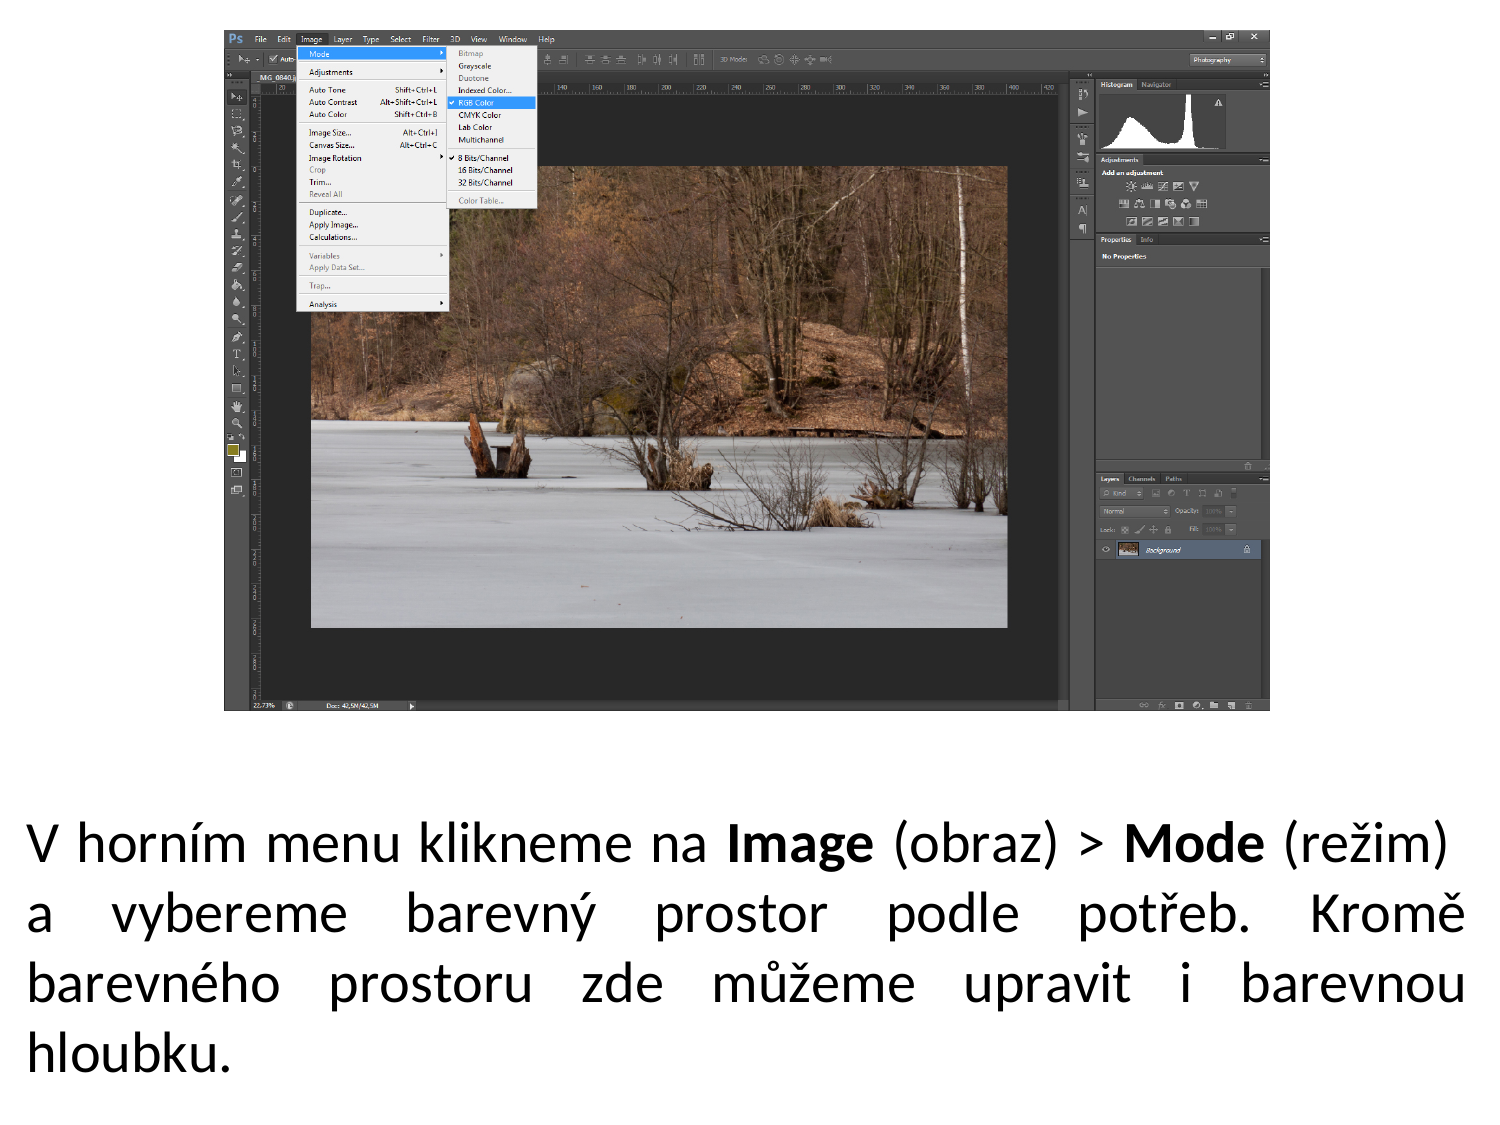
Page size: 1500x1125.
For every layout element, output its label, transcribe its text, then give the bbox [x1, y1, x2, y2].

text_box V horním menu klikneme na Image (obraz) > Mode (režim) a vybereme barevný prostor podle potřeb. Kromě barevného prostoru zde můžeme upravit i barevnou hloubku. [11, 796, 1483, 1092]
picture [224, 30, 1270, 711]
